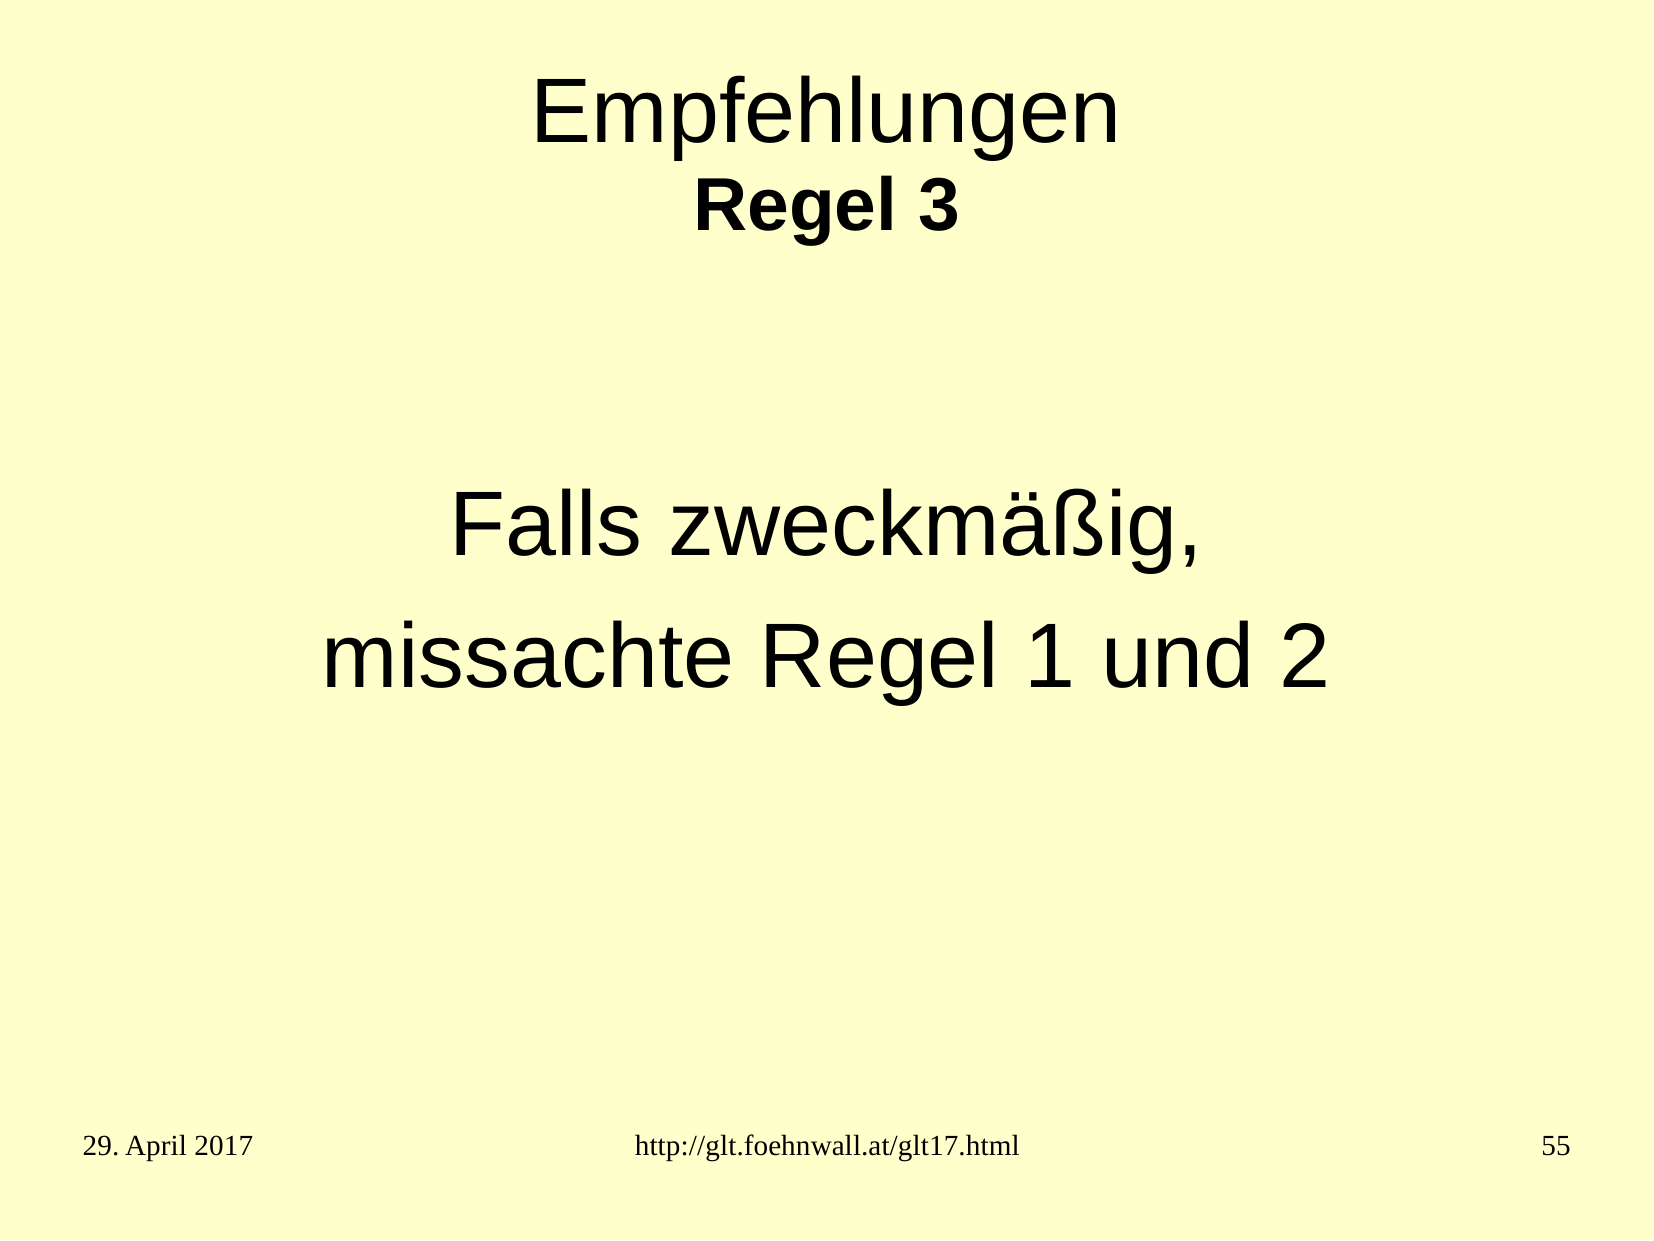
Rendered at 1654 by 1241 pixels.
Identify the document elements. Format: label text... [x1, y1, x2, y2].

title Empfehlungen Regel 3 [82, 49, 1571, 257]
list Falls zweckmäßig, missachte Regel 1 und 2 [82, 472, 1571, 1111]
